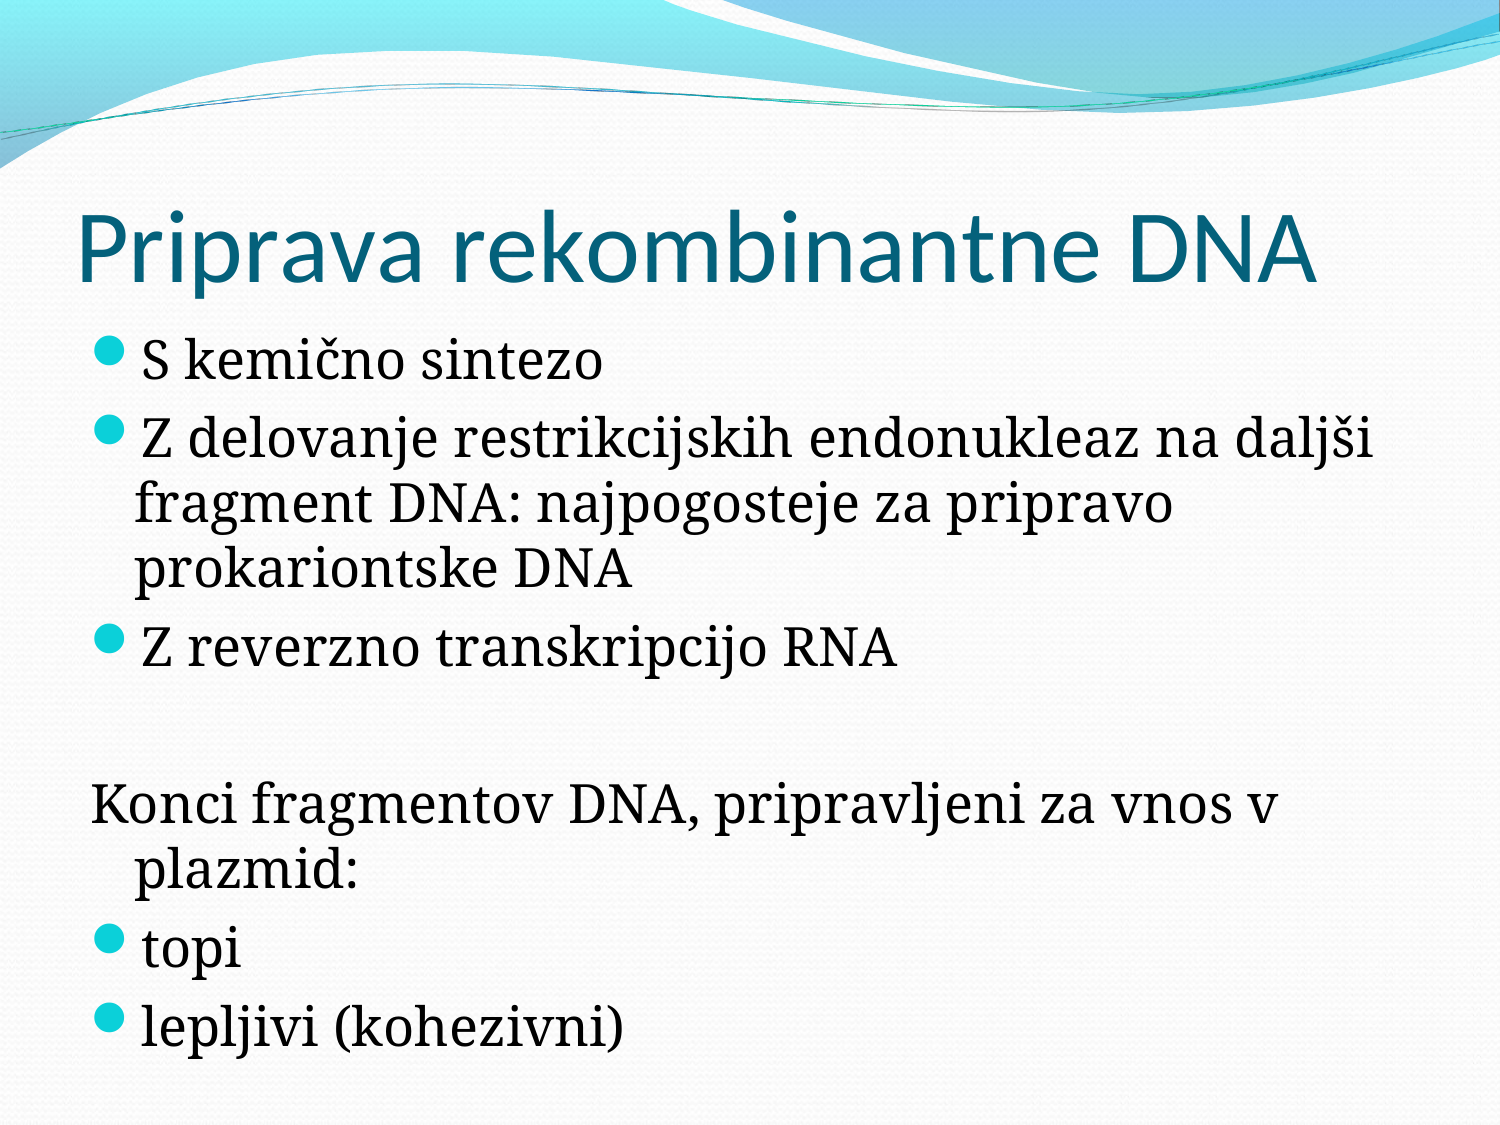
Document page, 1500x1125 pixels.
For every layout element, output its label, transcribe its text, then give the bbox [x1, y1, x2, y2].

list S kemično sintezo Z delovanje restrikcijskih endonukleaz na daljši fragment DNA: najpogosteje za pripravo prokariontske DNA Z reverzno transkripcijo RNA Konci fragmentov DNA, pripravljeni za vnos v plazmid: topi lepljivi (kohezivni) [75, 317, 1426, 1125]
title Priprava rekombinantne DNA [75, 45, 1426, 304]
picture [0, 0, 1500, 1125]
